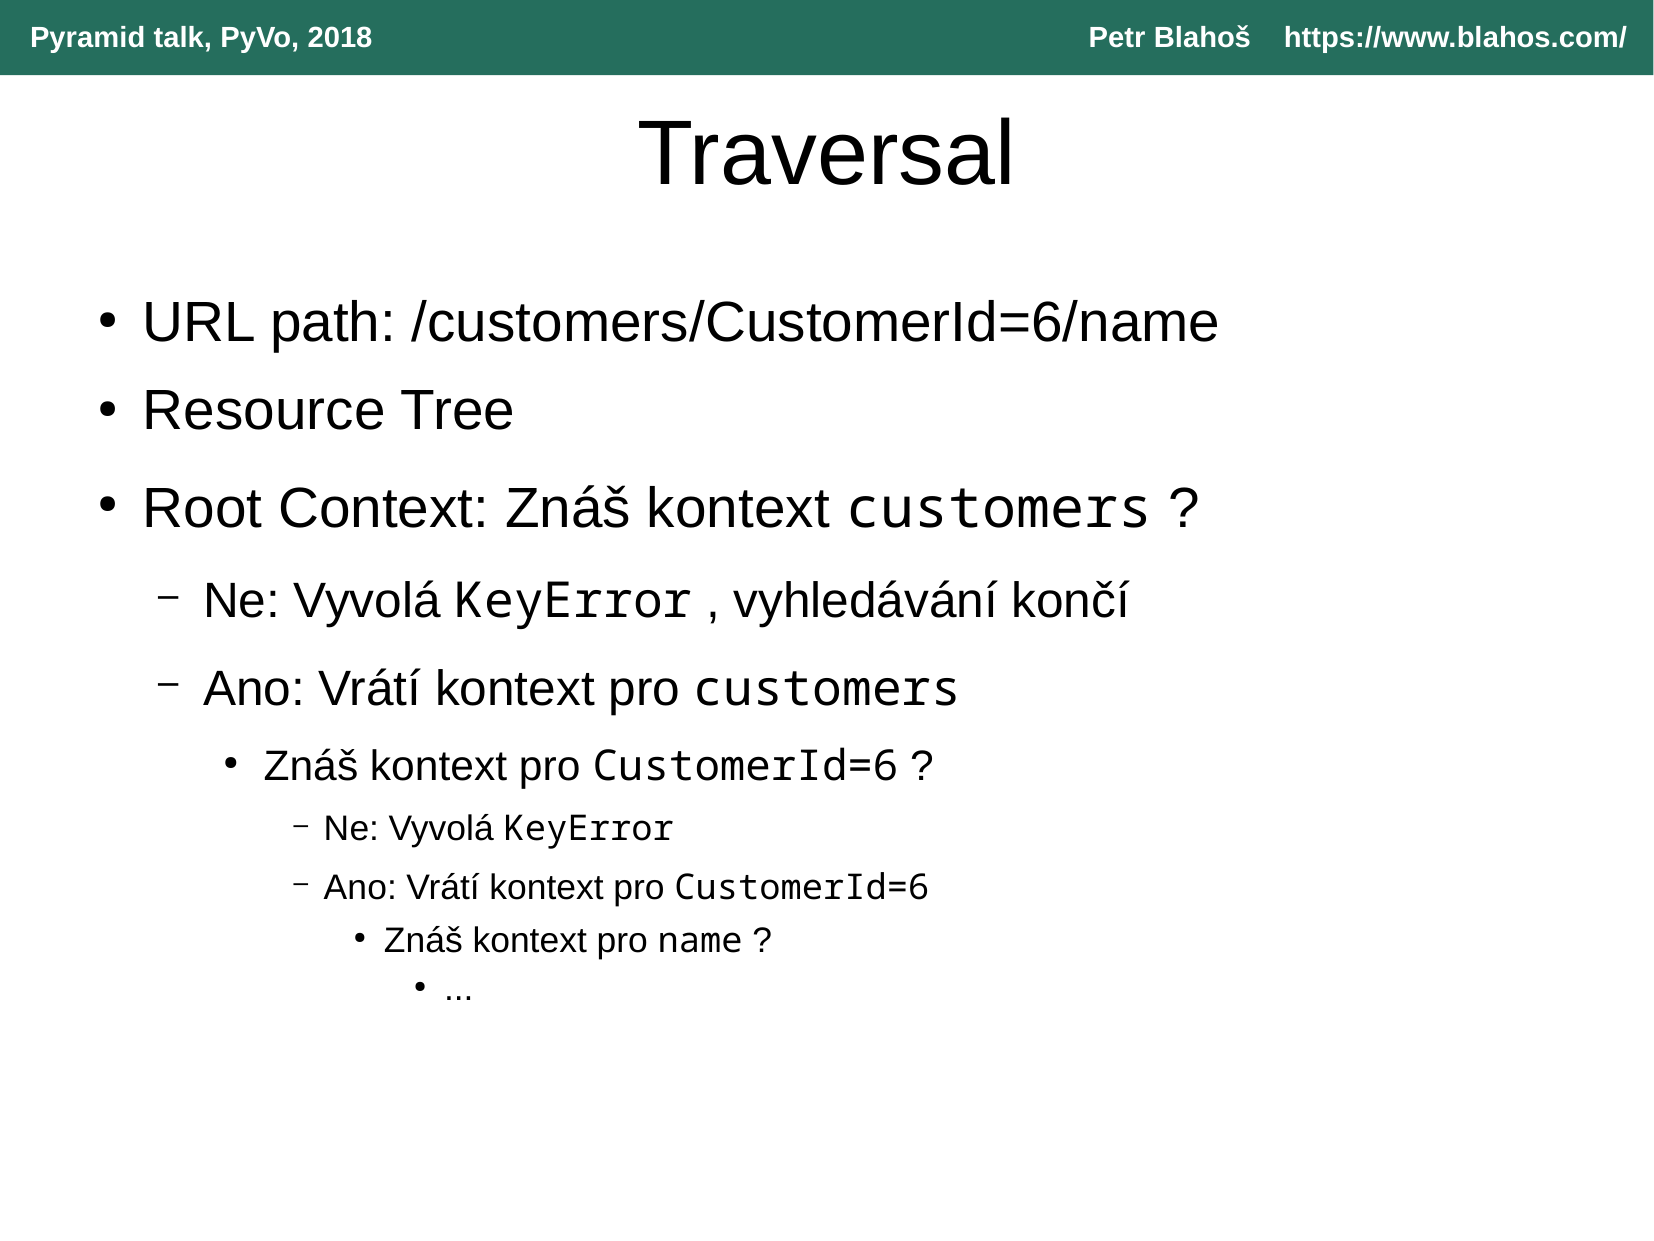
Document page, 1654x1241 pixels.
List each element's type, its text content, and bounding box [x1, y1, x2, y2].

list URL path: /customers/CustomerId=6/name Resource Tree Root Context: Znáš kontext customers ? Ne: Vyvolá KeyError , vyhledávání končí Ano: Vrátí kontext pro customers Znáš kontext pro CustomerId=6 ? Ne: Vyvolá KeyError Ano: Vrátí kontext pro CustomerId=6 Znáš kontext pro name ? ... [82, 290, 1571, 1010]
title Traversal [82, 49, 1571, 257]
